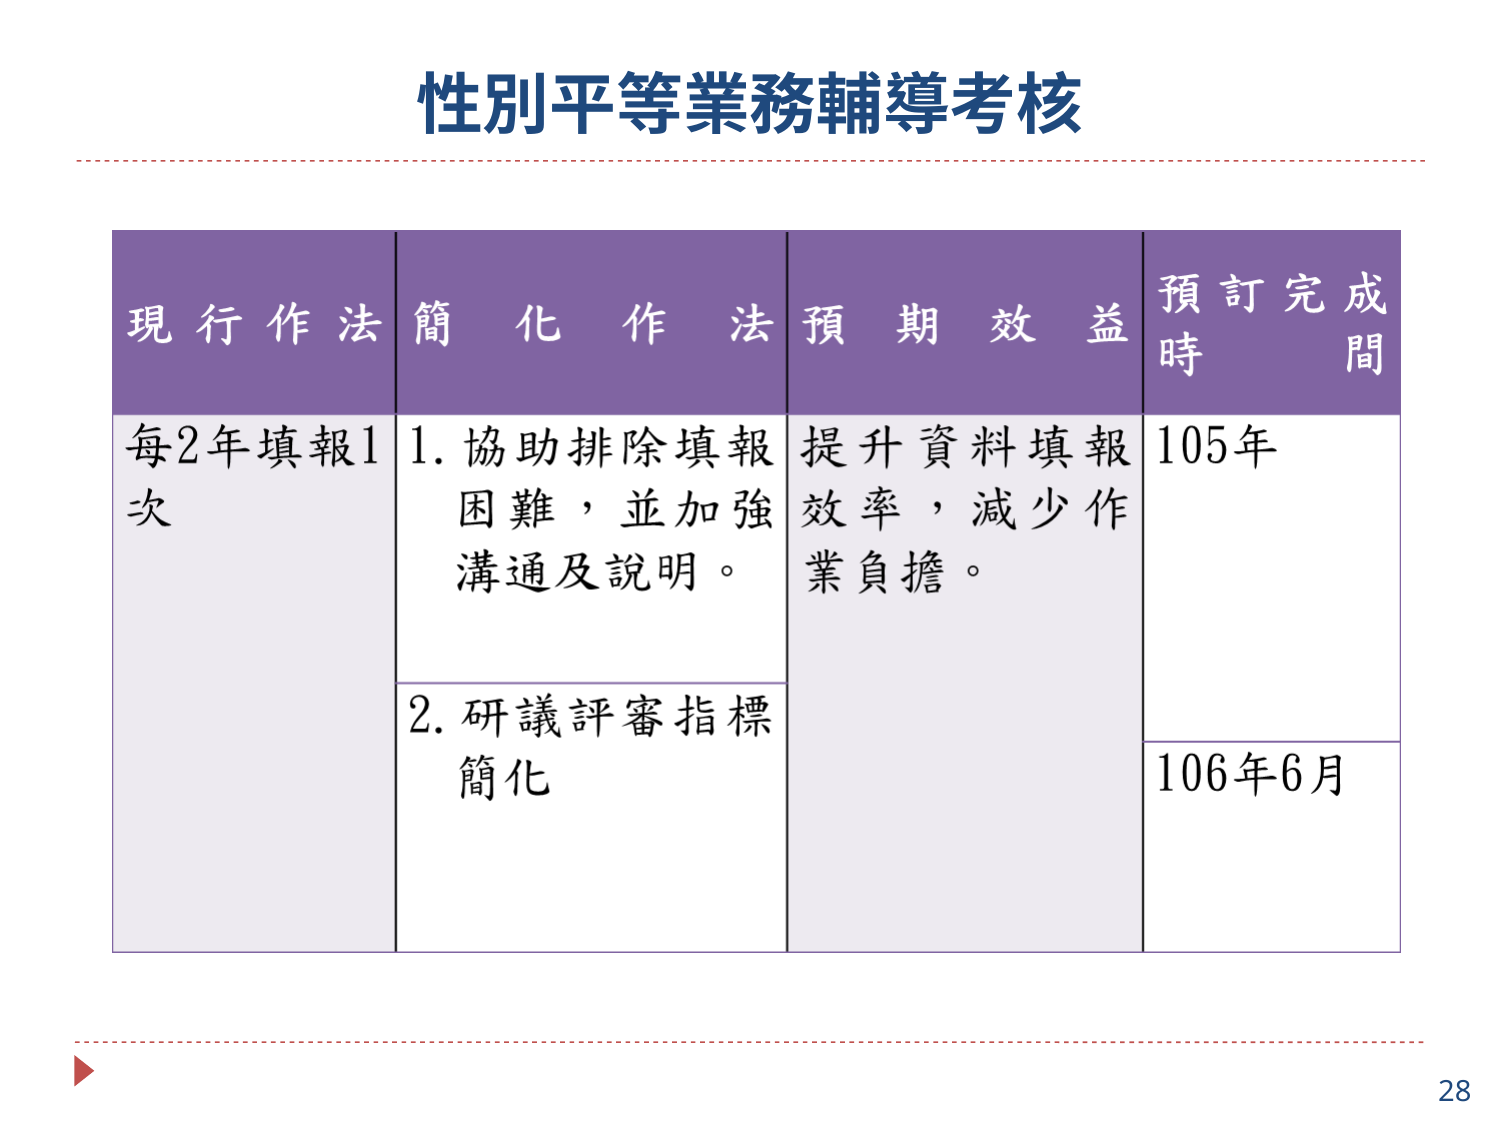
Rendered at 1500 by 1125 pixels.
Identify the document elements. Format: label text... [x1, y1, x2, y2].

text_box 28 [1423, 1065, 1500, 1125]
picture [112, 231, 1401, 954]
title 性別平等業務輔導考核 [75, 24, 1426, 150]
